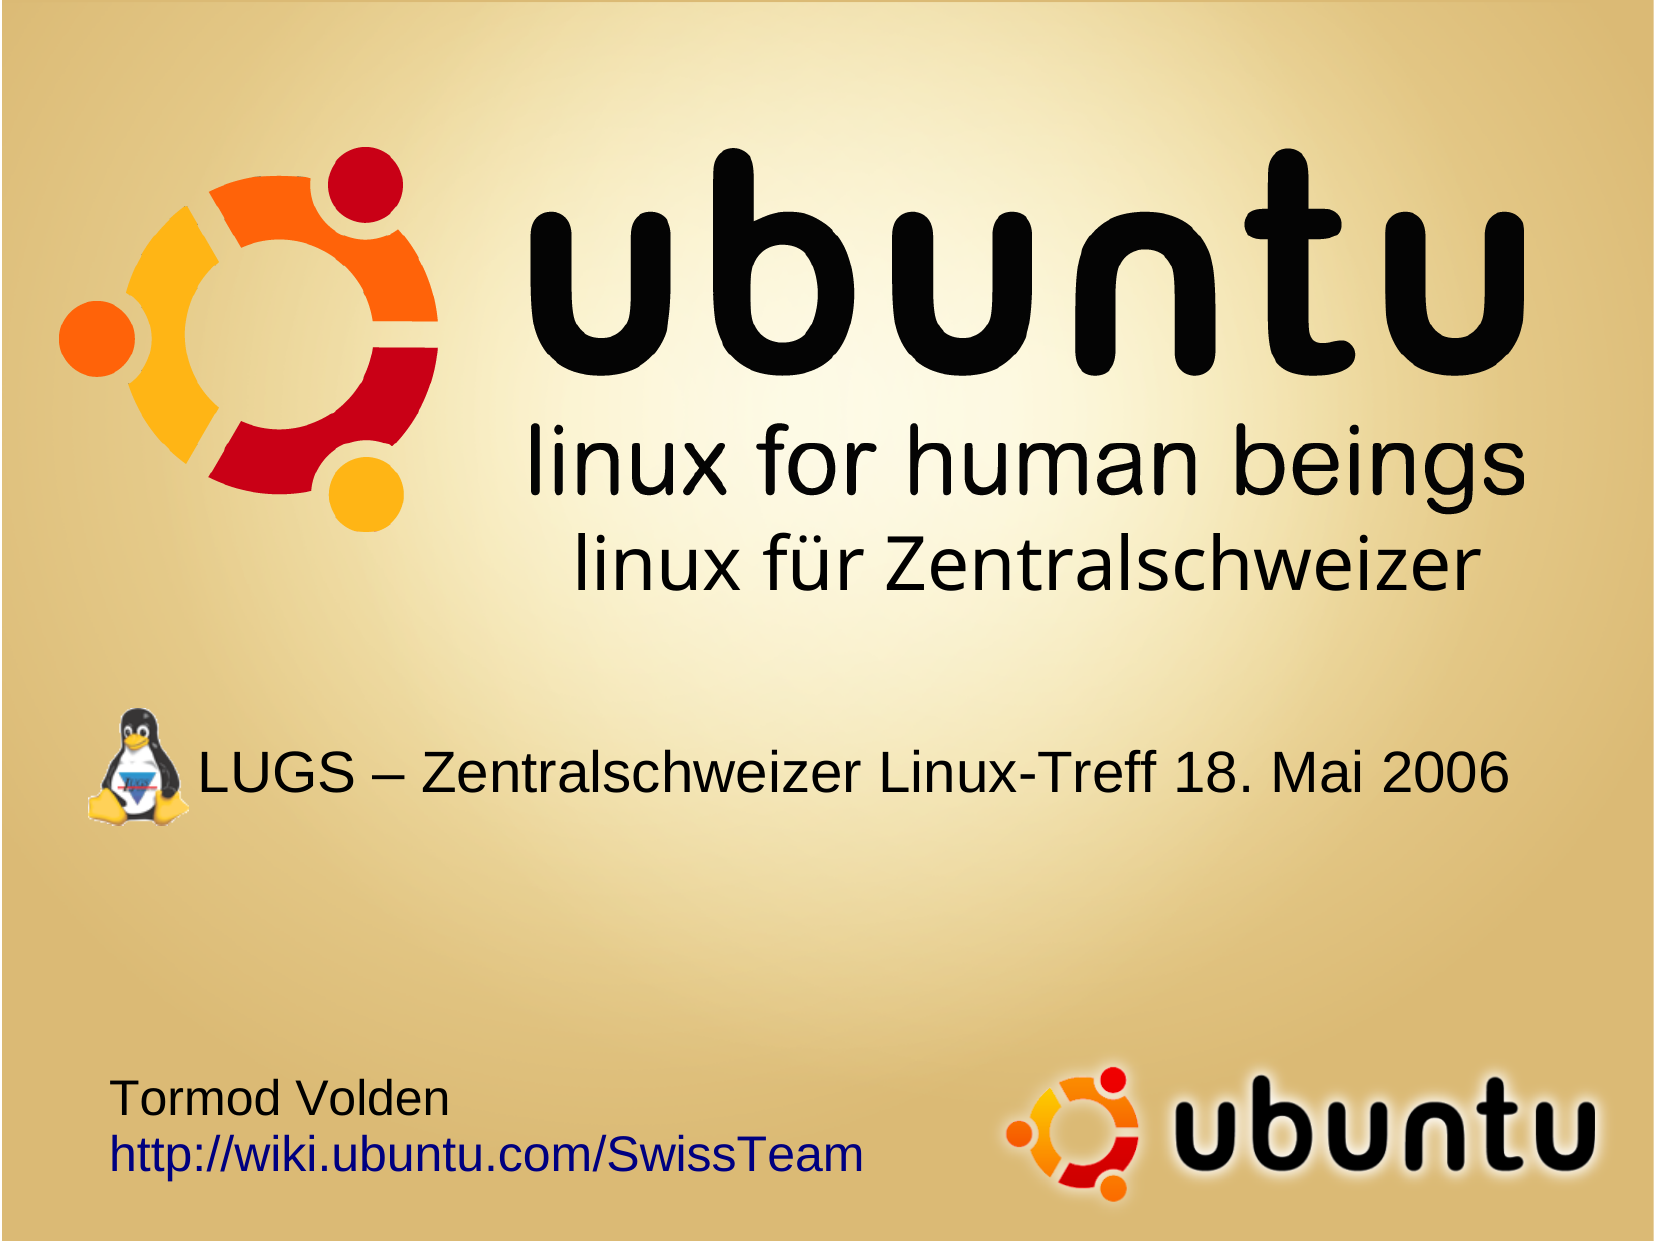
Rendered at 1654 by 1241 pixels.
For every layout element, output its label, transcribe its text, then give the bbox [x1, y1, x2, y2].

text_box LUGS – Zentralschweizer Linux-Treff 18. Mai 2006 [183, 731, 1571, 892]
title linux für Zentralschweizer [437, 501, 1619, 621]
text_box Tormod Volden http://wiki.ubuntu.com/SwissTeam [94, 1062, 981, 1202]
picture [2, 0, 1654, 1241]
